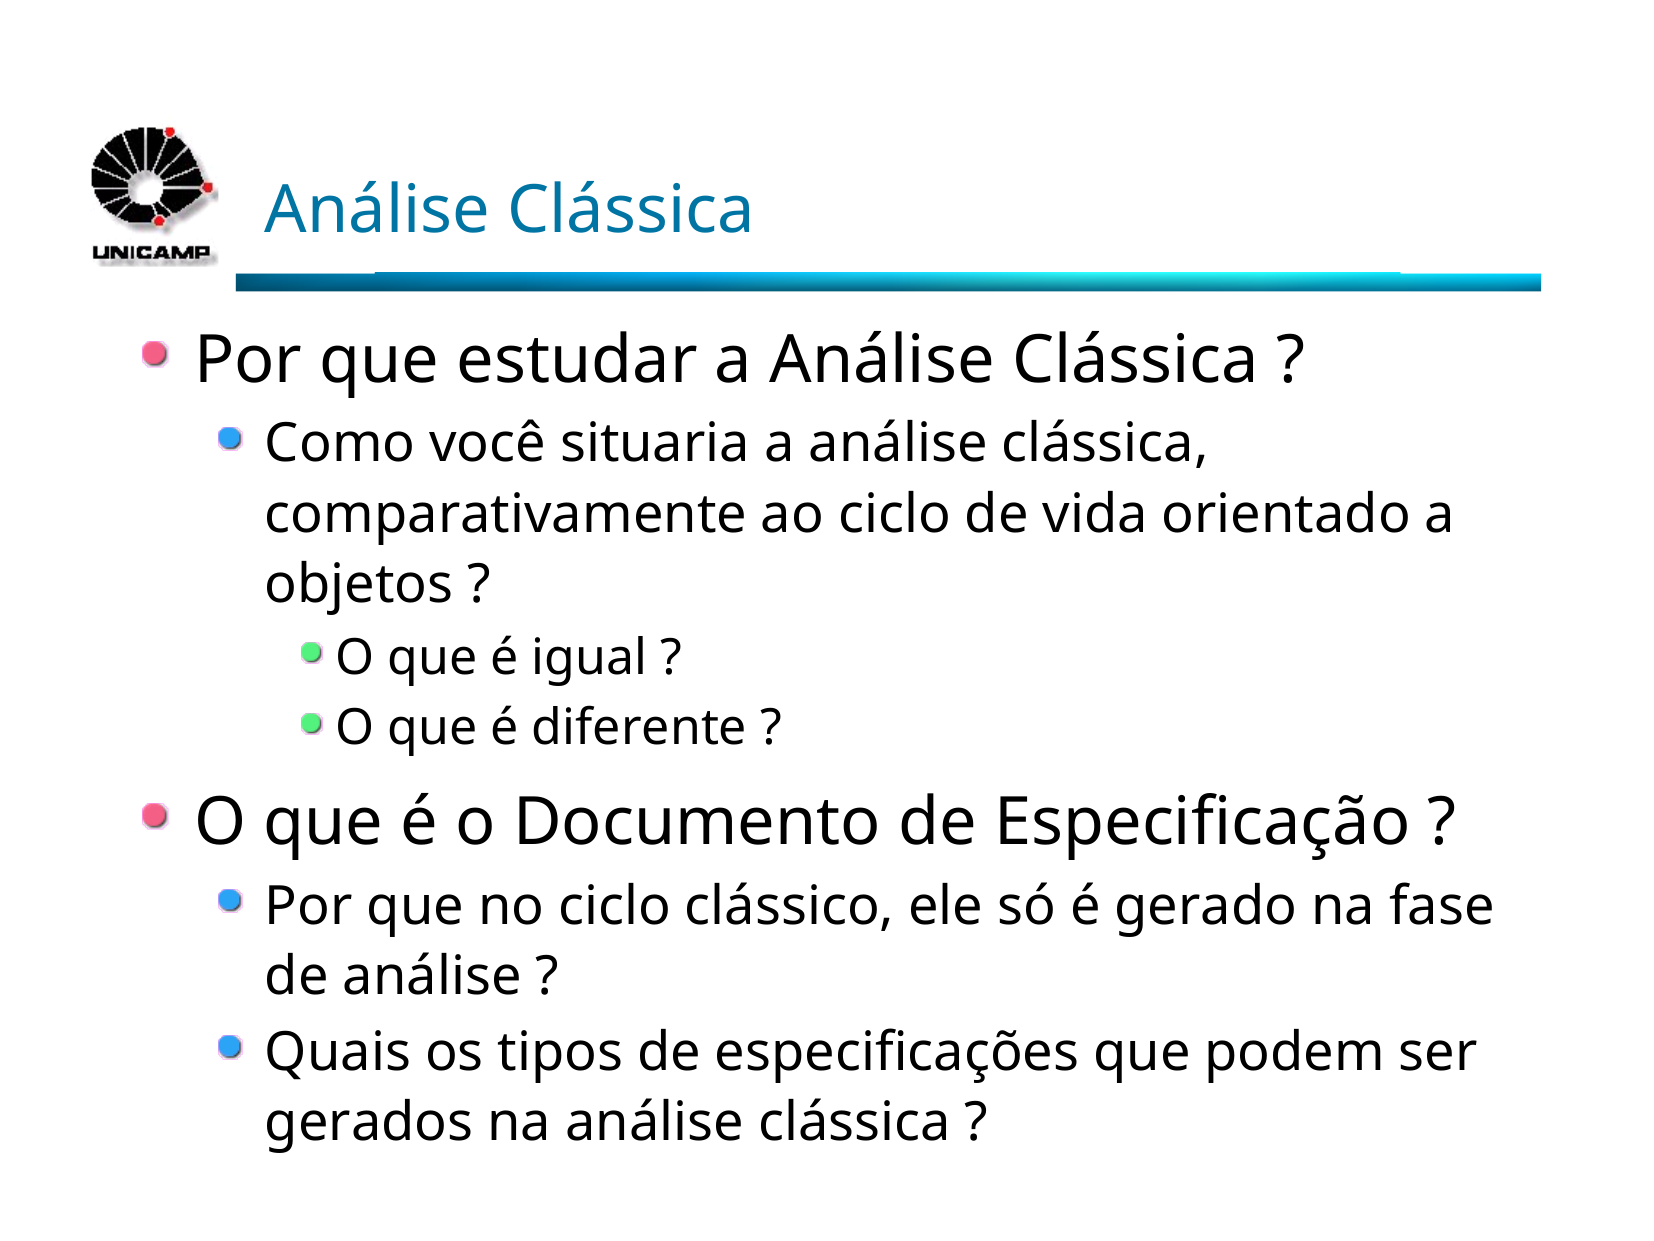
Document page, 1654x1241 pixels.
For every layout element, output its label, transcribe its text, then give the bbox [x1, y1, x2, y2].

picture [125, 272, 1654, 295]
title Análise Clássica [264, 42, 1534, 250]
list Por que estudar a Análise Clássica ? Como você situaria a análise clássica, comparativamente ao ciclo de vida orientado a objetos ? O que é igual ? O que é diferente ? O que é o Documento de Especificação ? Por que no ciclo clássico, ele só é gerado na fase de análise ? Quais os tipos de especificações que podem ser gerados na análise clássica ? [123, 313, 1536, 1133]
